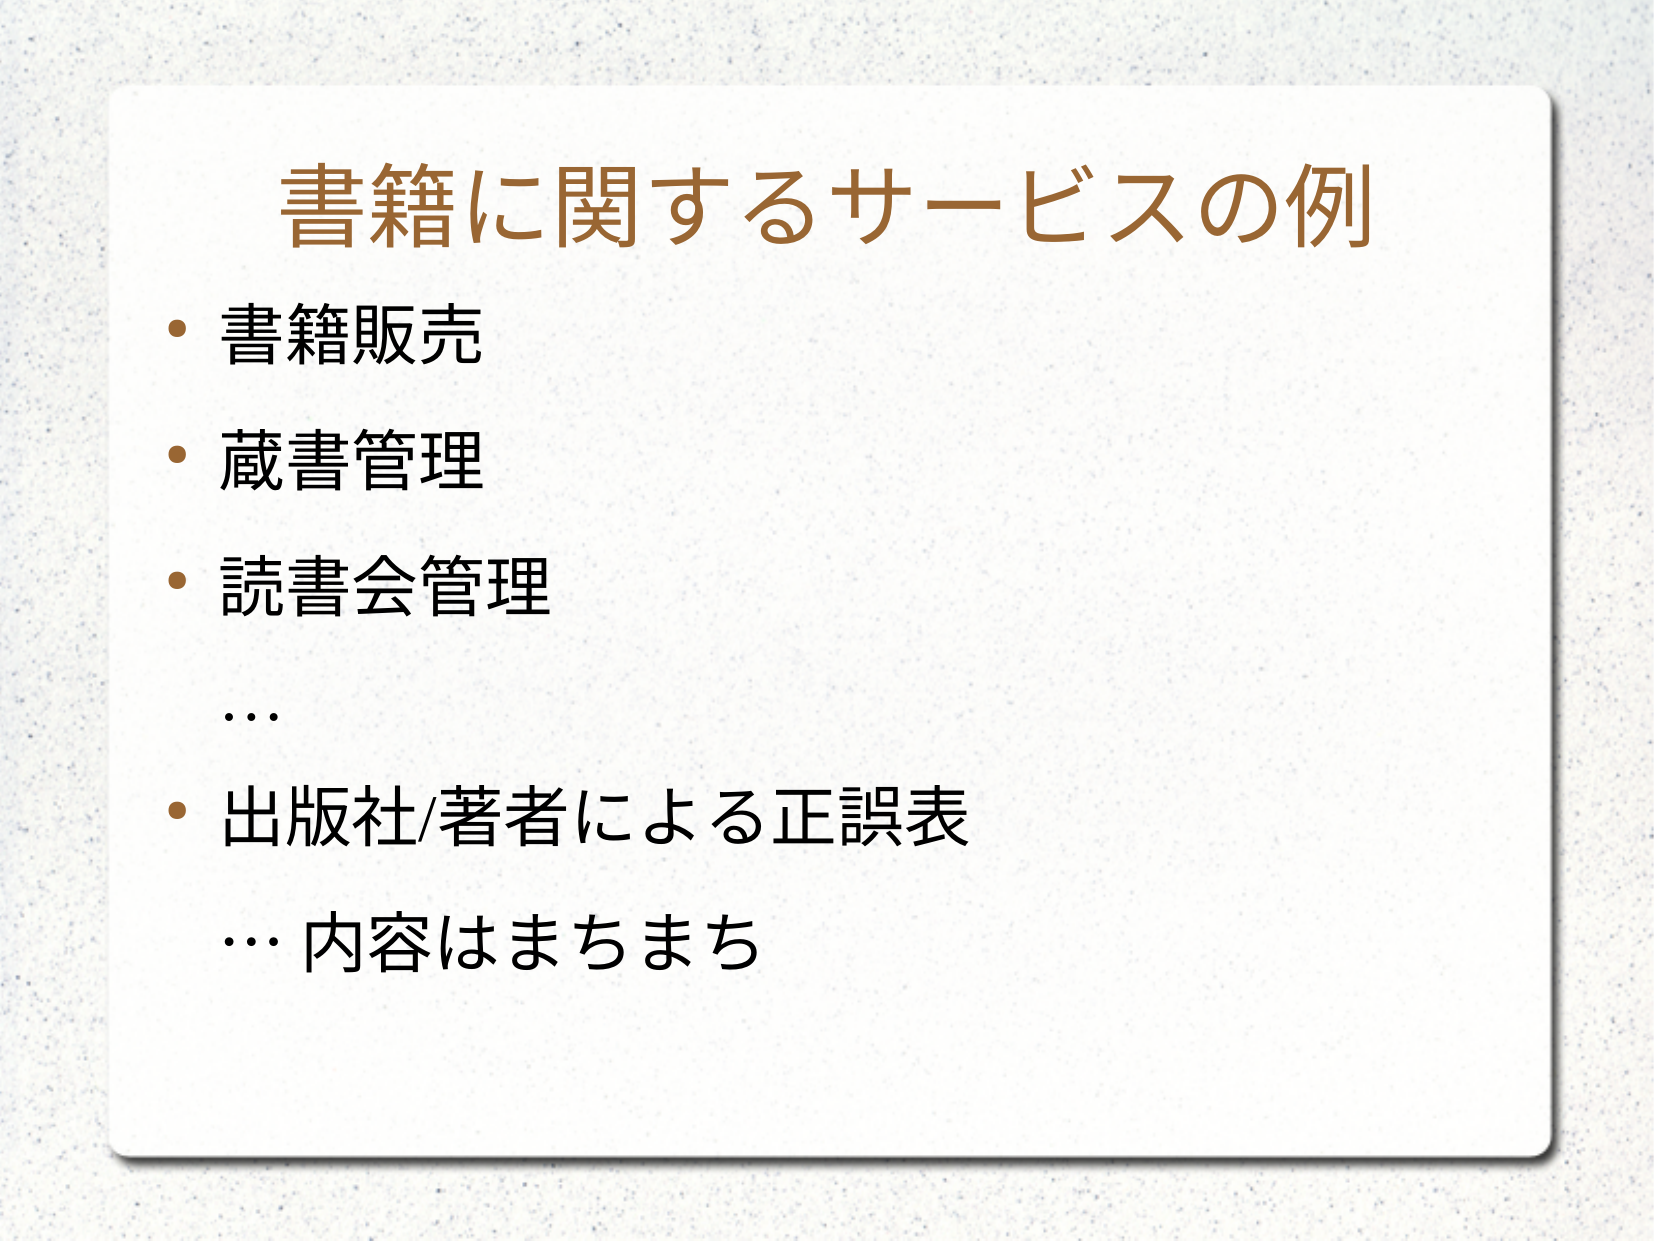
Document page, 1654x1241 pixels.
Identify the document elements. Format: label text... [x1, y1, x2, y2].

list 書籍販売 蔵書管理 読書会管理 … 出版社/著者による正誤表 … 内容はまちまち [147, 281, 1506, 1063]
title 書籍に関するサービスの例 [118, 104, 1536, 297]
picture [0, 0, 1654, 1241]
